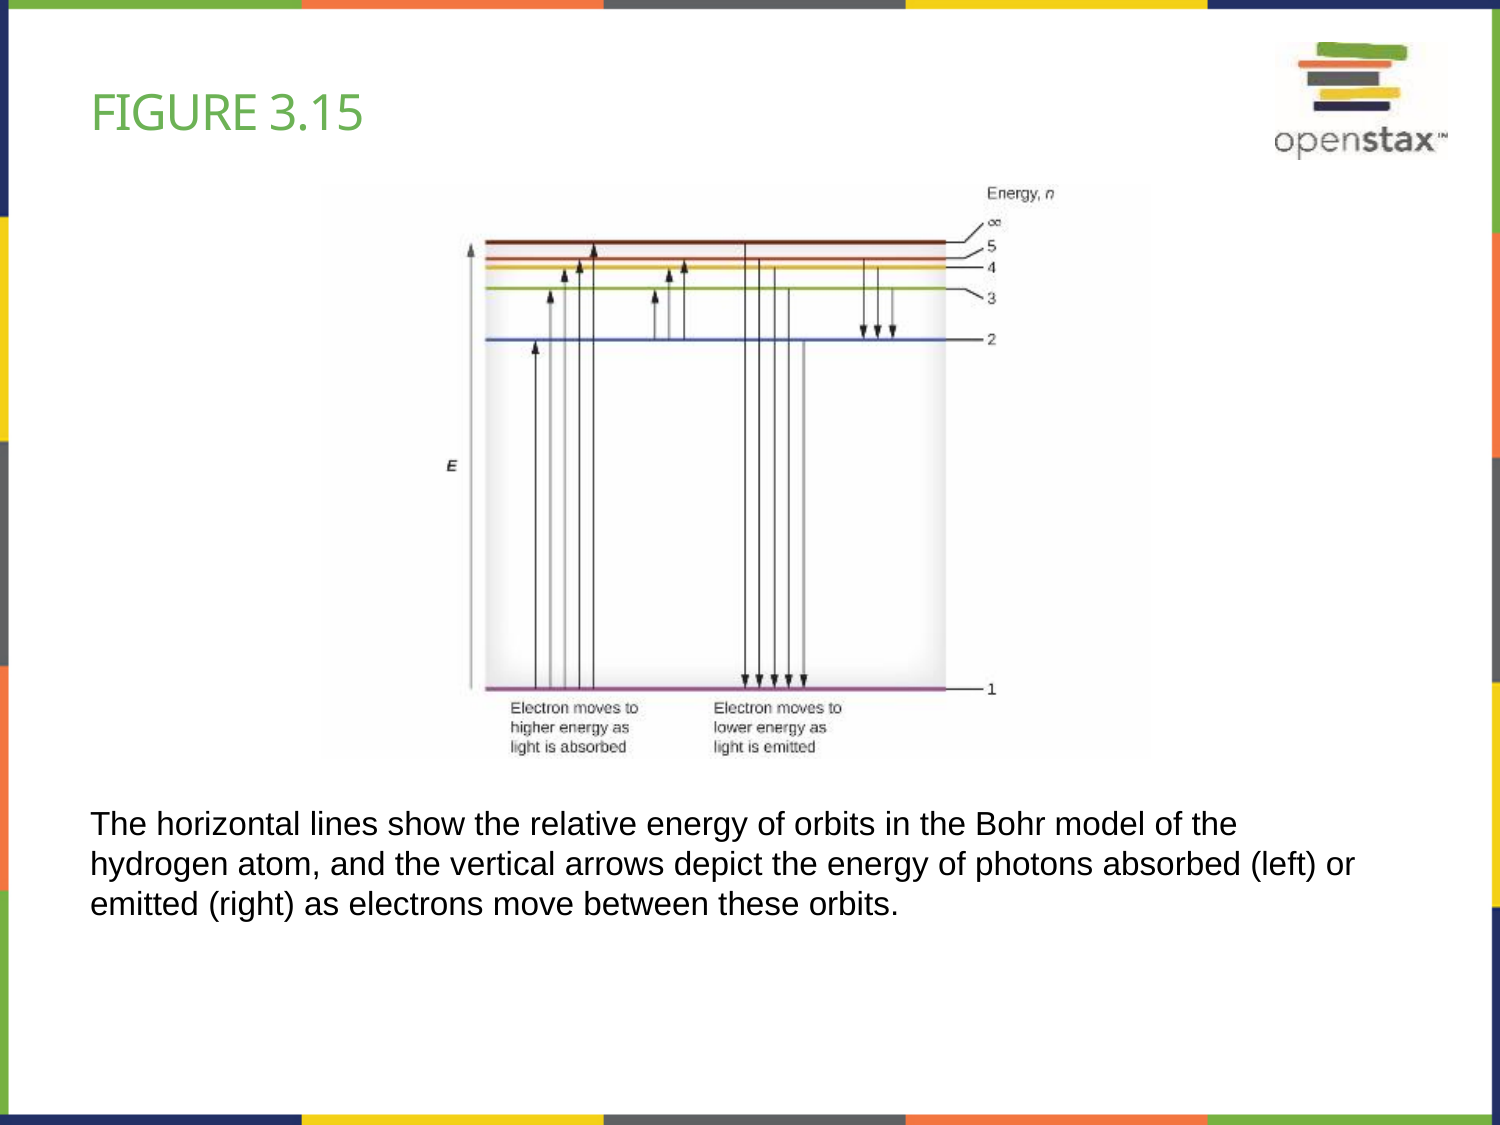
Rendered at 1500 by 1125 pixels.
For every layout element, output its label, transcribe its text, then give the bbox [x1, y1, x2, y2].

list The horizontal lines show the relative energy of orbits in the Bohr model of the hydrogen atom, and the vertical arrows depict the energy of photons absorbed (left) or emitted (right) as electrons move between these orbits. [75, 794, 1398, 986]
picture [0, 0, 1500, 1125]
title Figure 3.15 [75, 39, 1398, 148]
